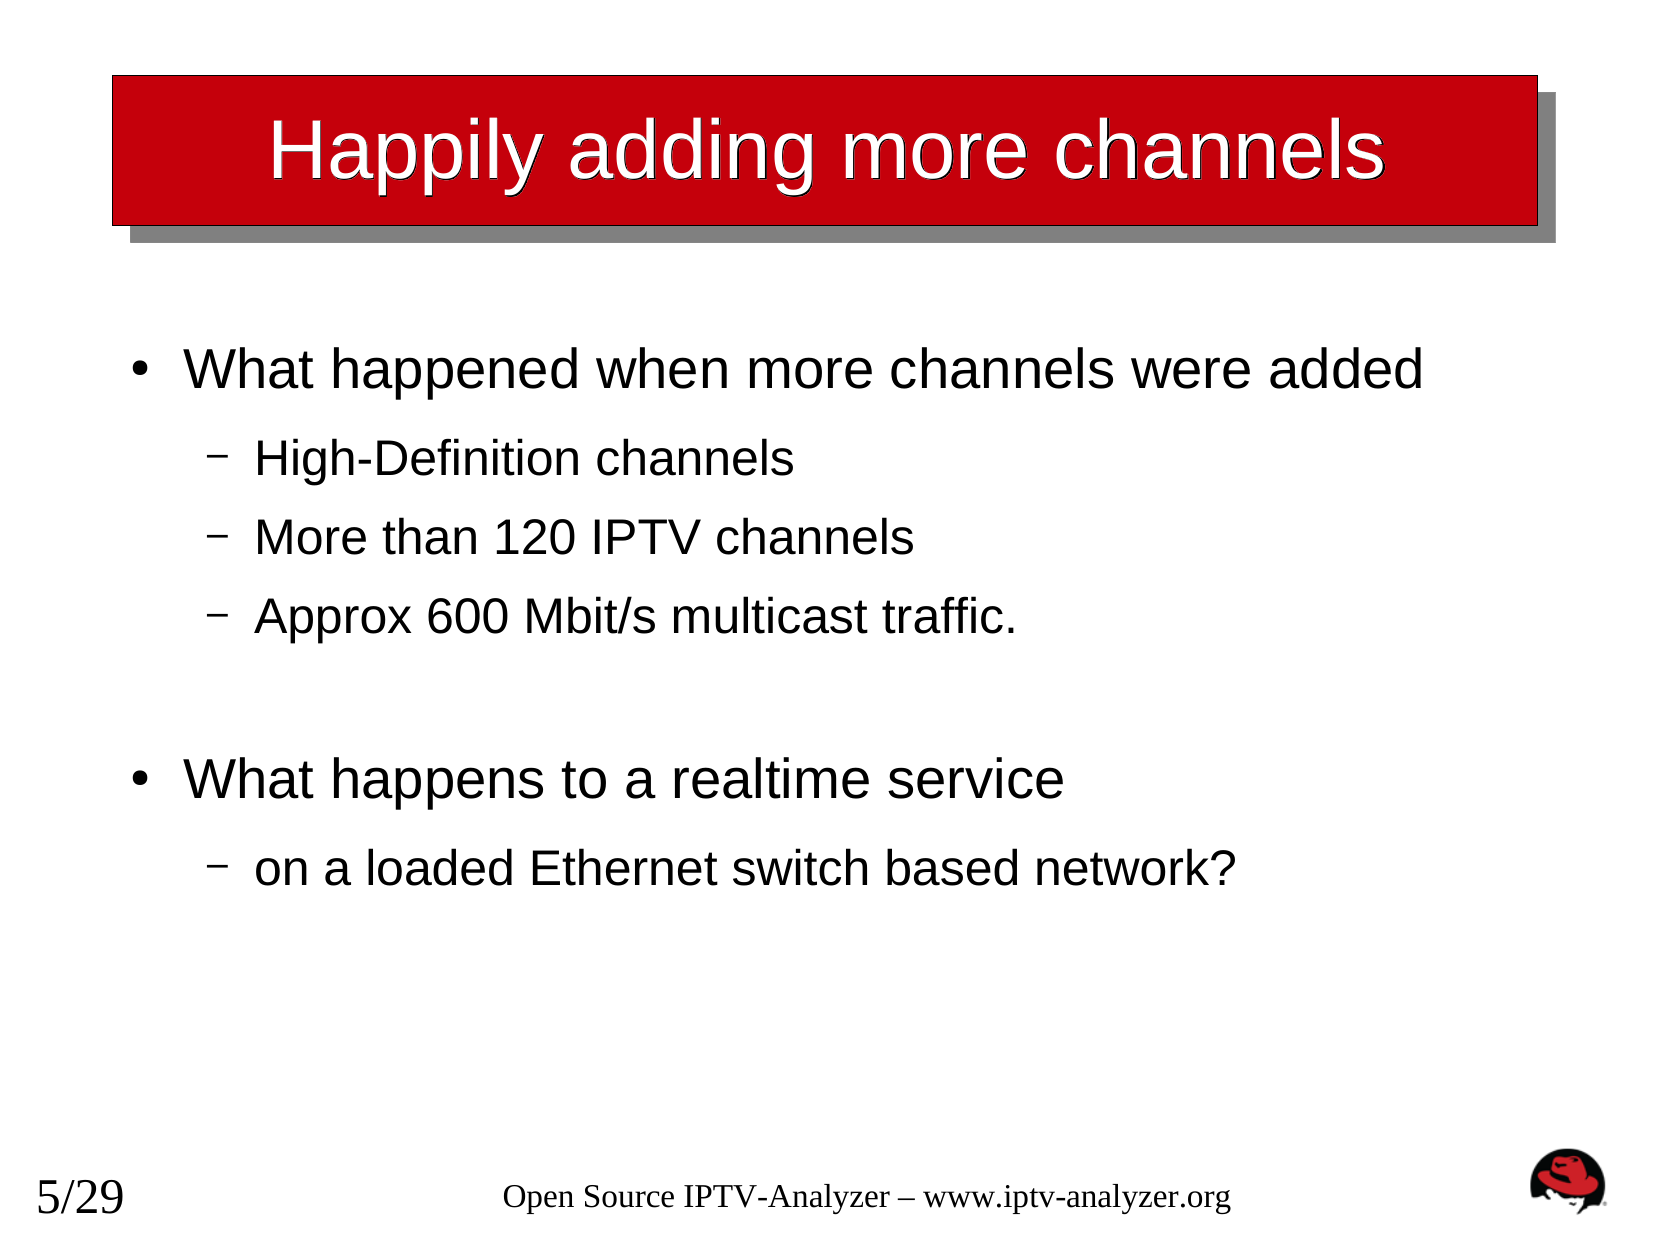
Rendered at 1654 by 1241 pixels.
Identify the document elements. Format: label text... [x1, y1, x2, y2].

picture [1529, 1146, 1613, 1224]
list What happened when more channels were added High-Definition channels More than 120 IPTV channels Approx 600 Mbit/s multicast traffic. What happens to a realtime service on a loaded Ethernet switch based network? [112, 337, 1538, 1126]
title Happily adding more channels [116, 75, 1538, 226]
